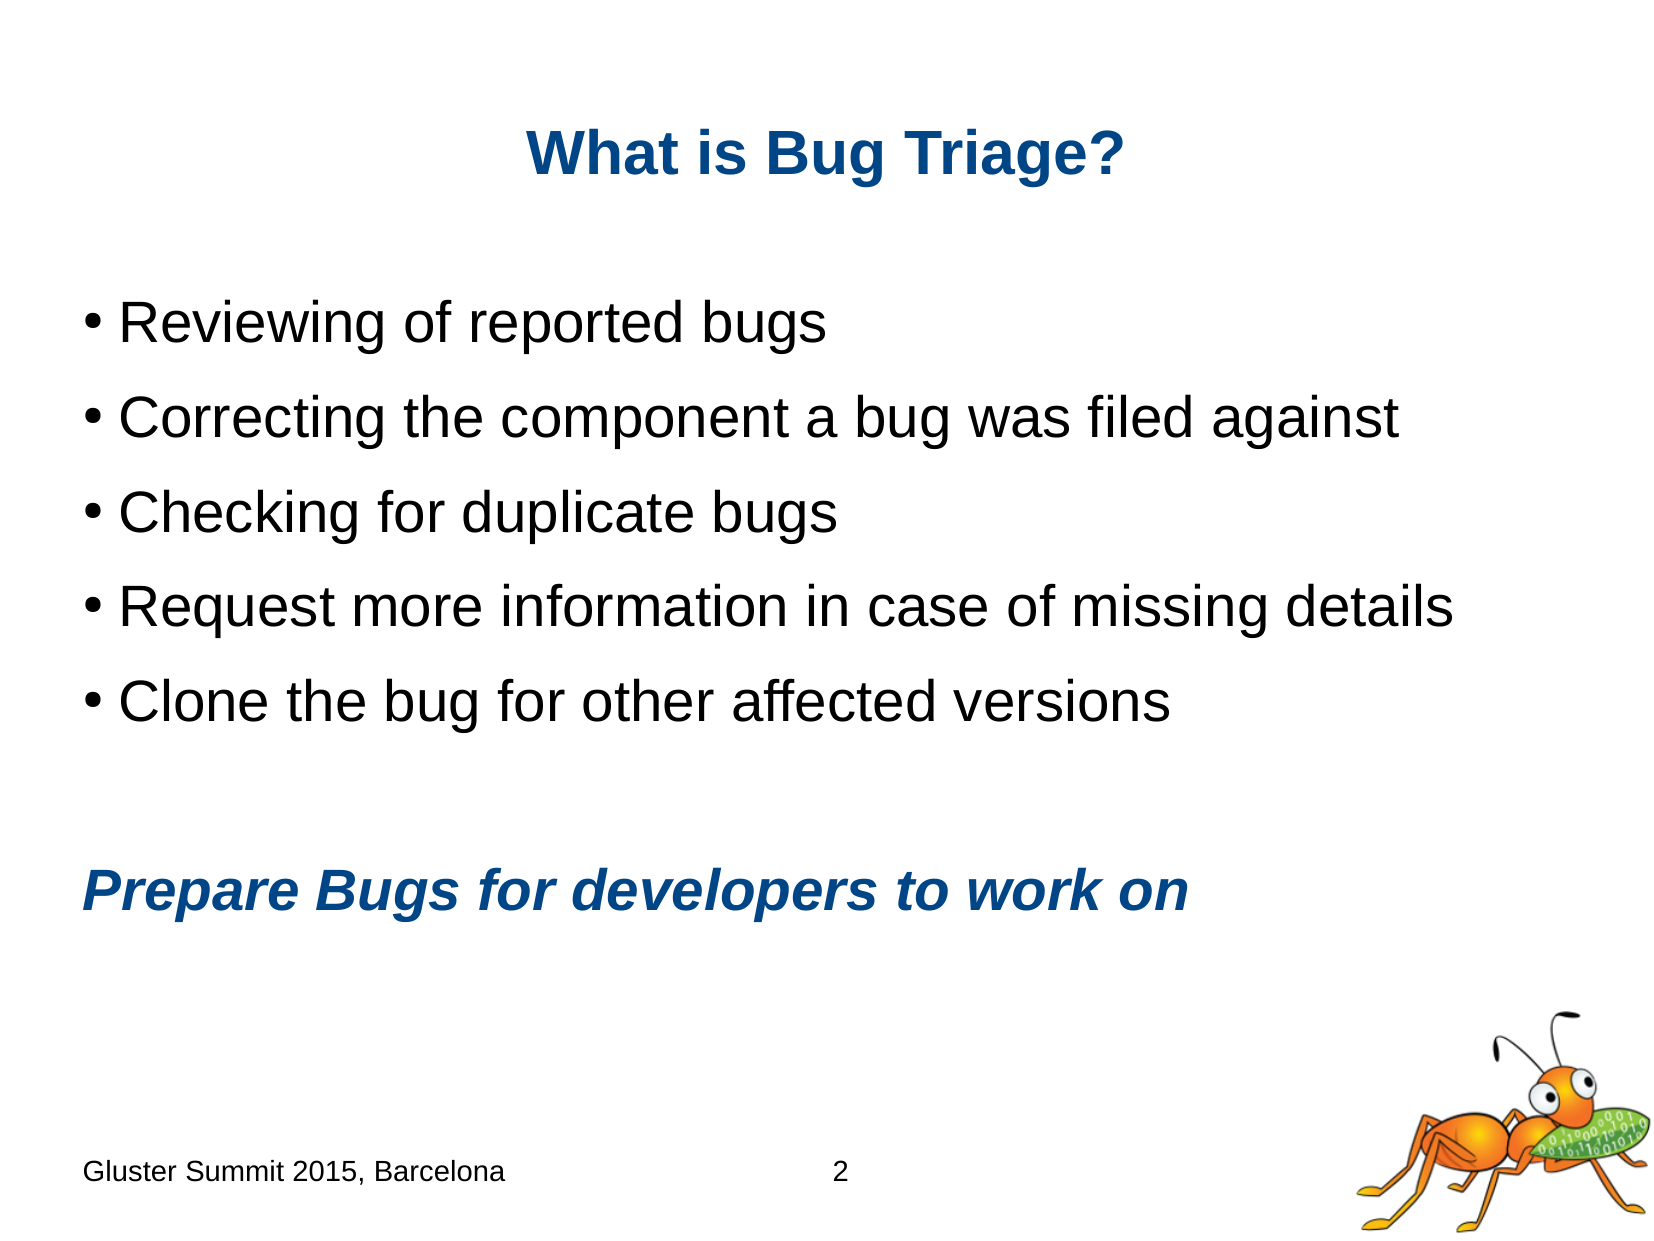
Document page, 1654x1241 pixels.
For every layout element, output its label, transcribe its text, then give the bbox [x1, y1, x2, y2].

list Reviewing of reported bugs Correcting the component a bug was filed against Checking for duplicate bugs Request more information in case of missing details Clone the bug for other affected versions Prepare Bugs for developers to work on [82, 290, 1571, 1010]
title What is Bug Triage? [82, 49, 1571, 257]
picture [1353, 1009, 1654, 1235]
